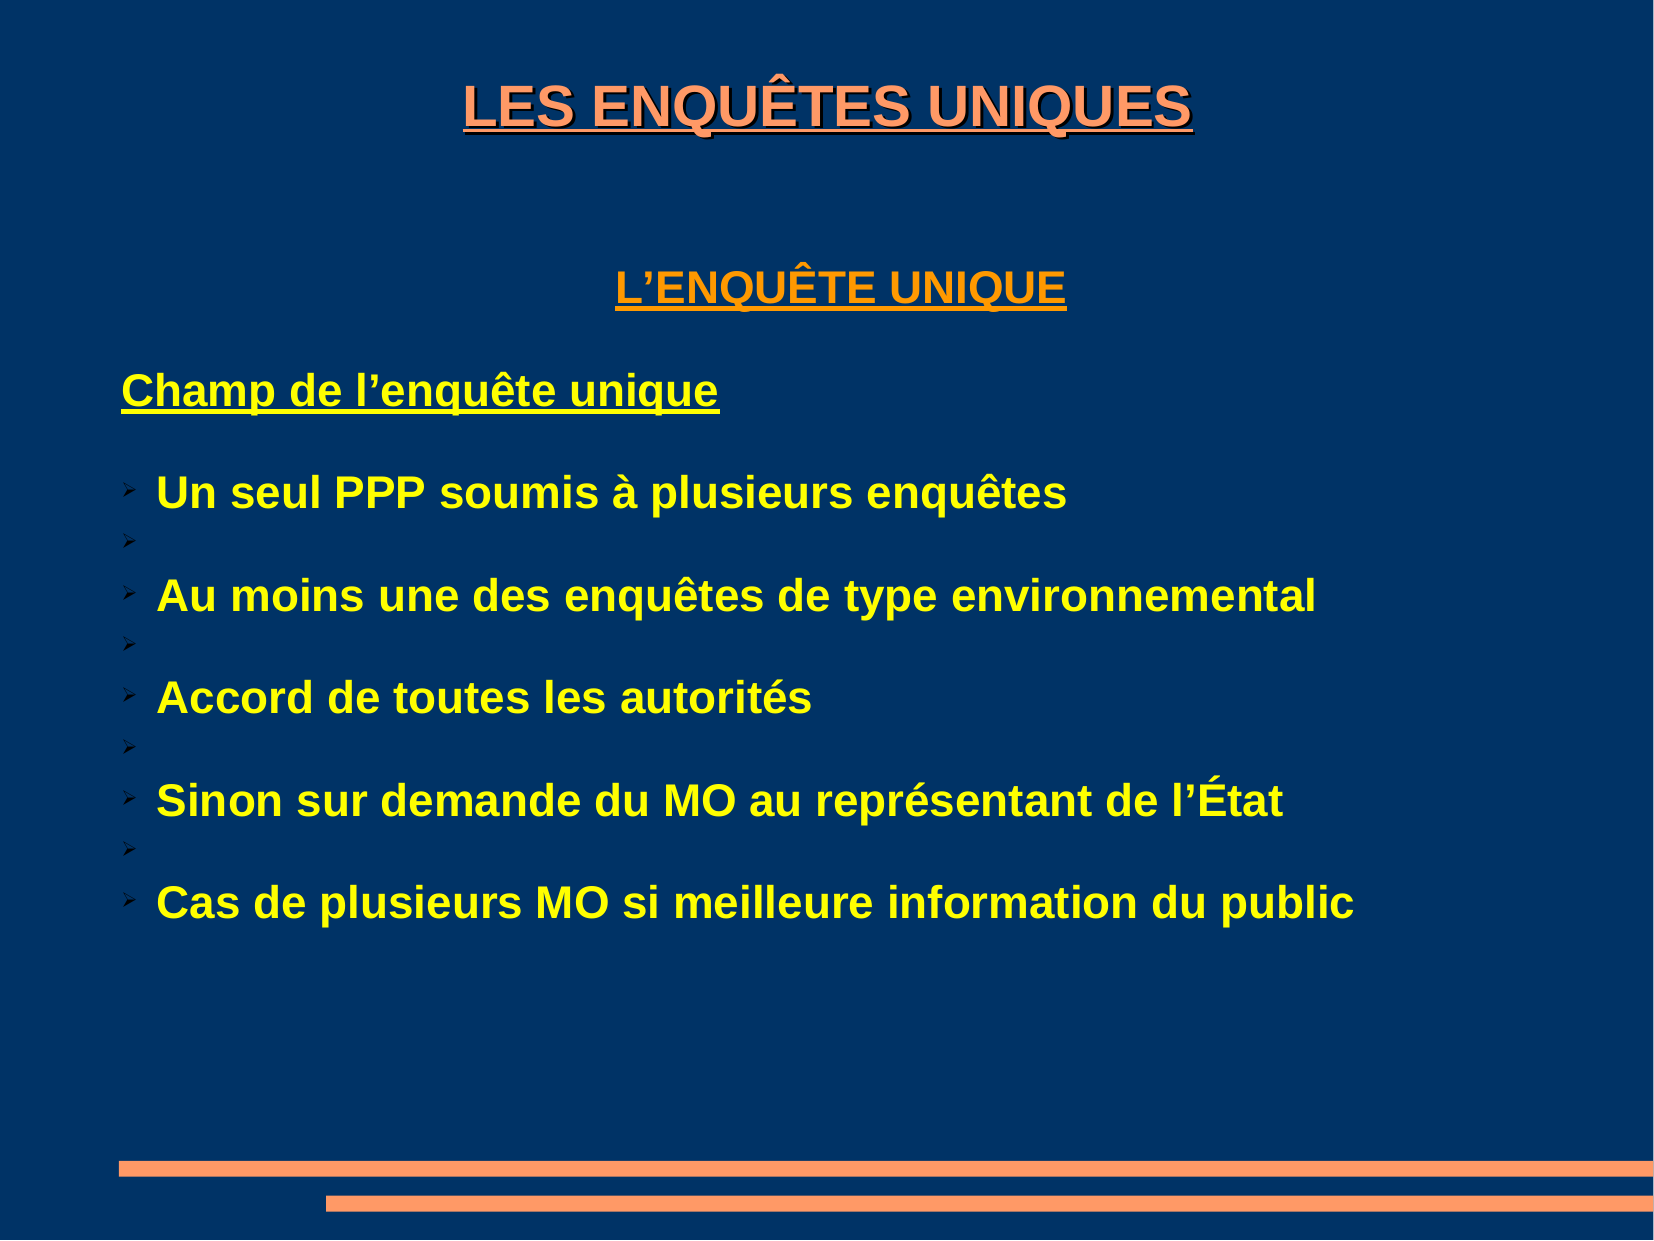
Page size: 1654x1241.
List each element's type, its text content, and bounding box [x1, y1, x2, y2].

title LES ENQUÊTES UNIQUES [121, 46, 1534, 166]
subtitle L’ENQUÊTE UNIQUE Champ de l’enquête unique Un seul PPP soumis à plusieurs enquêtes Au moins une des enquêtes de type environnemental Accord de toutes les autorités Sinon sur demande du MO au représentant de l’État Cas de plusieurs MO si meilleure information du public [121, 212, 1561, 1132]
